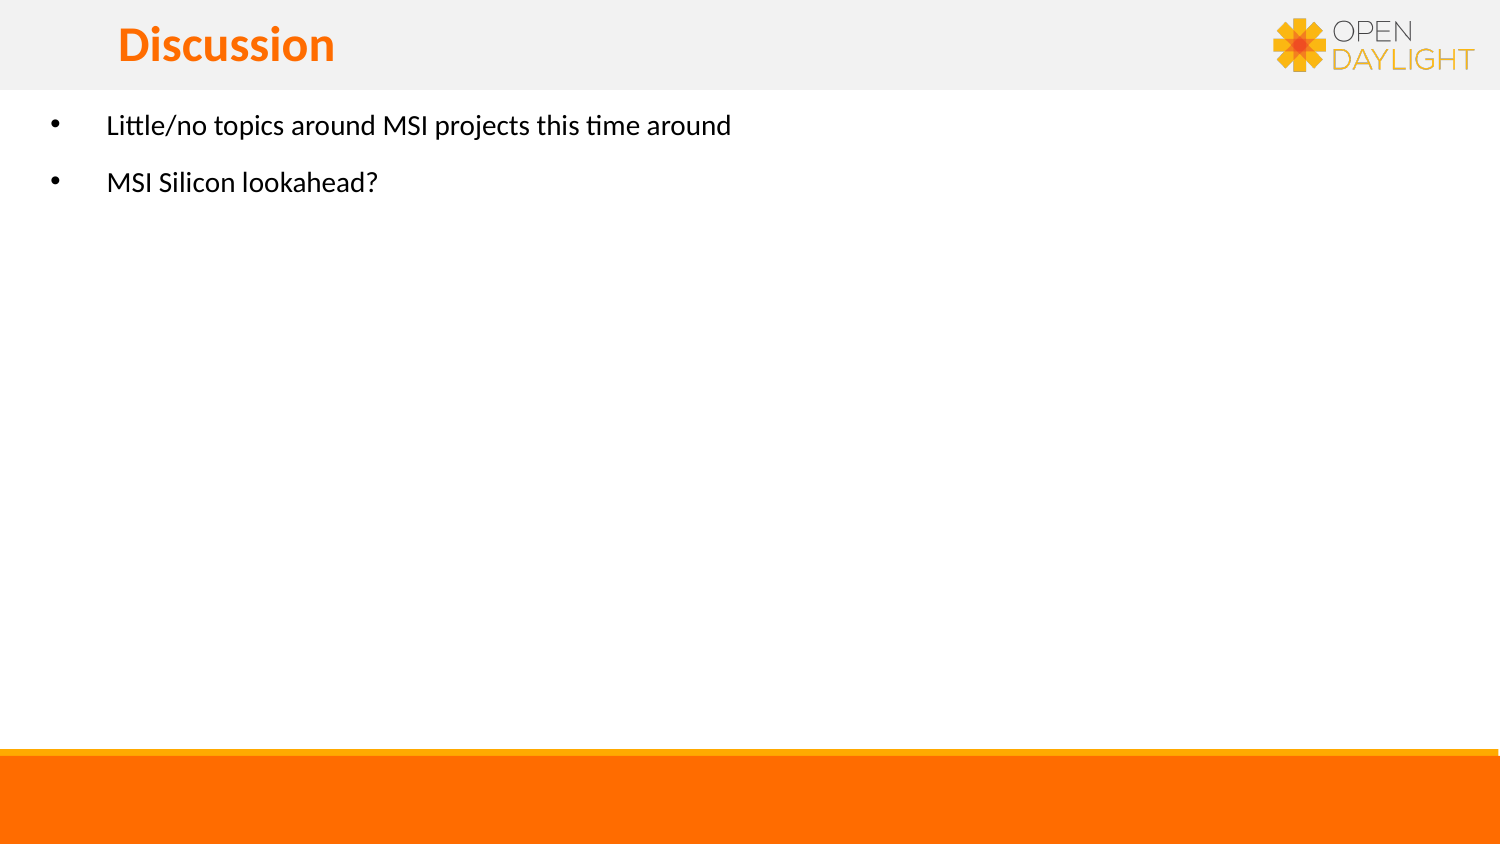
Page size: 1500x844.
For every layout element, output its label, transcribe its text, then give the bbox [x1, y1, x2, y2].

title Discussion [103, 0, 1397, 90]
list Little/no topics around MSI projects this time around MSI Silicon lookahead? [35, 35, 1330, 664]
picture [1330, 0, 1500, 98]
